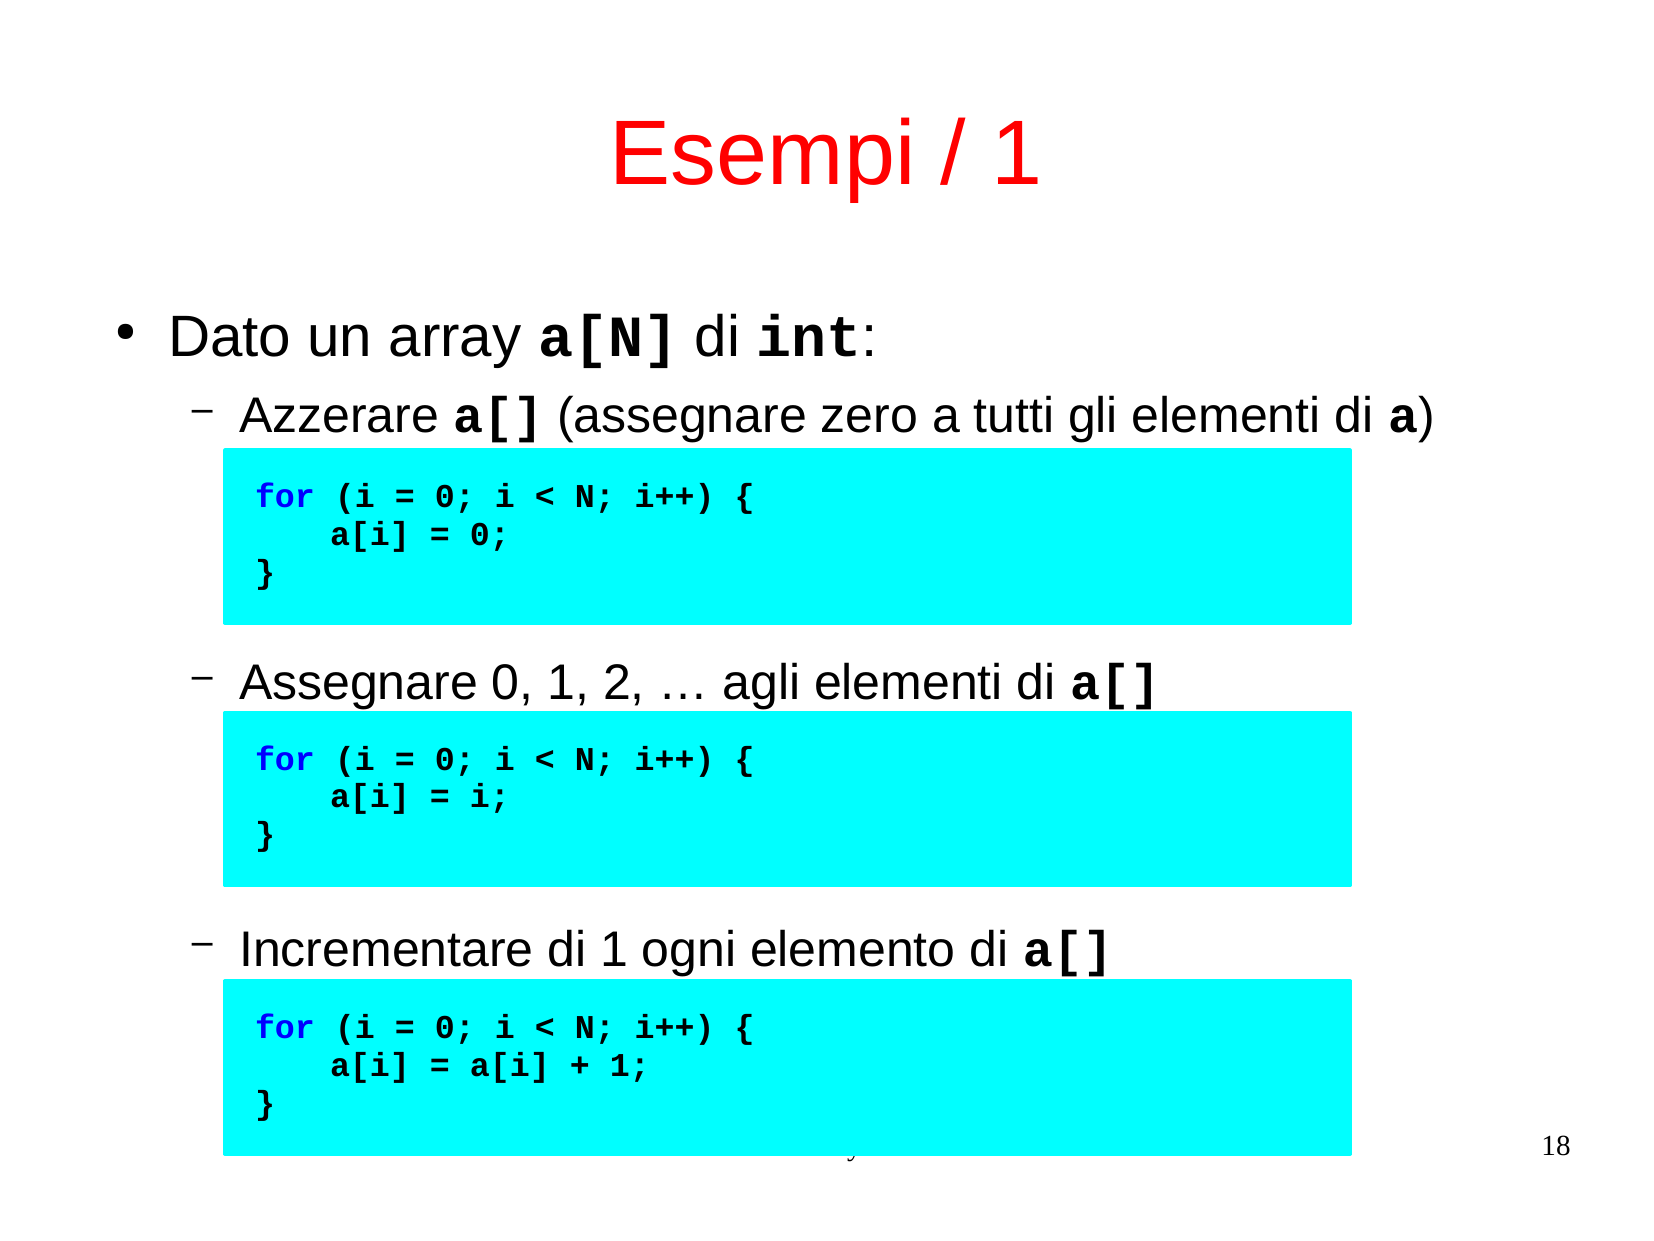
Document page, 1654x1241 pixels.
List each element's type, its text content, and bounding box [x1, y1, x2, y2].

list Dato un array a[N] di int: Azzerare a[] (assegnare zero a tutti gli elementi di a) Assegnare 0, 1, 2, … agli elementi di a[] Incrementare di 1 ogni elemento di a[] [82, 290, 1571, 1109]
text_box for (i = 0; i < N; i++) { a[i] = i; } [225, 712, 1351, 886]
title Esempi / 1 [82, 49, 1571, 257]
text_box for (i = 0; i < N; i++) { a[i] = a[i] + 1; } [225, 980, 1351, 1155]
text_box for (i = 0; i < N; i++) { a[i] = 0; } [225, 450, 1351, 624]
